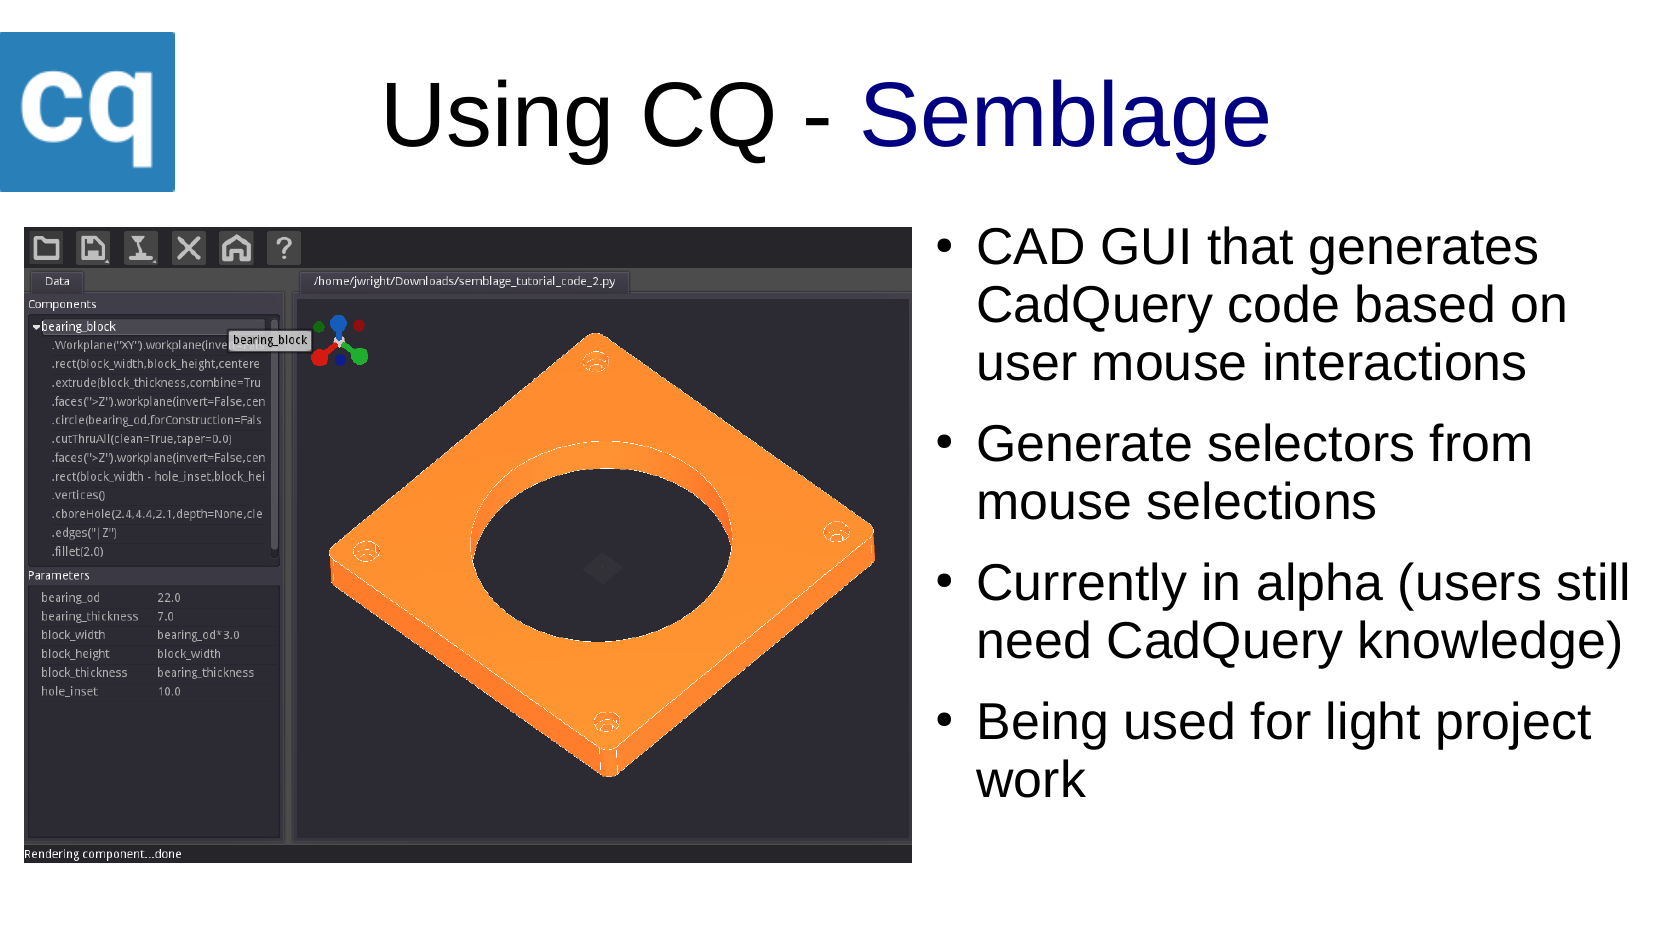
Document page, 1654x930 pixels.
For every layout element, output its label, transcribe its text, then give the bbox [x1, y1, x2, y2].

title Using CQ - Semblage [82, 37, 1571, 193]
picture [0, 32, 175, 192]
list CAD GUI that generates CadQuery code based on user mouse interactions Generate selectors from mouse selections Currently in alpha (users still need CadQuery knowledge) Being used for light project work [921, 217, 1648, 856]
picture [24, 227, 912, 863]
